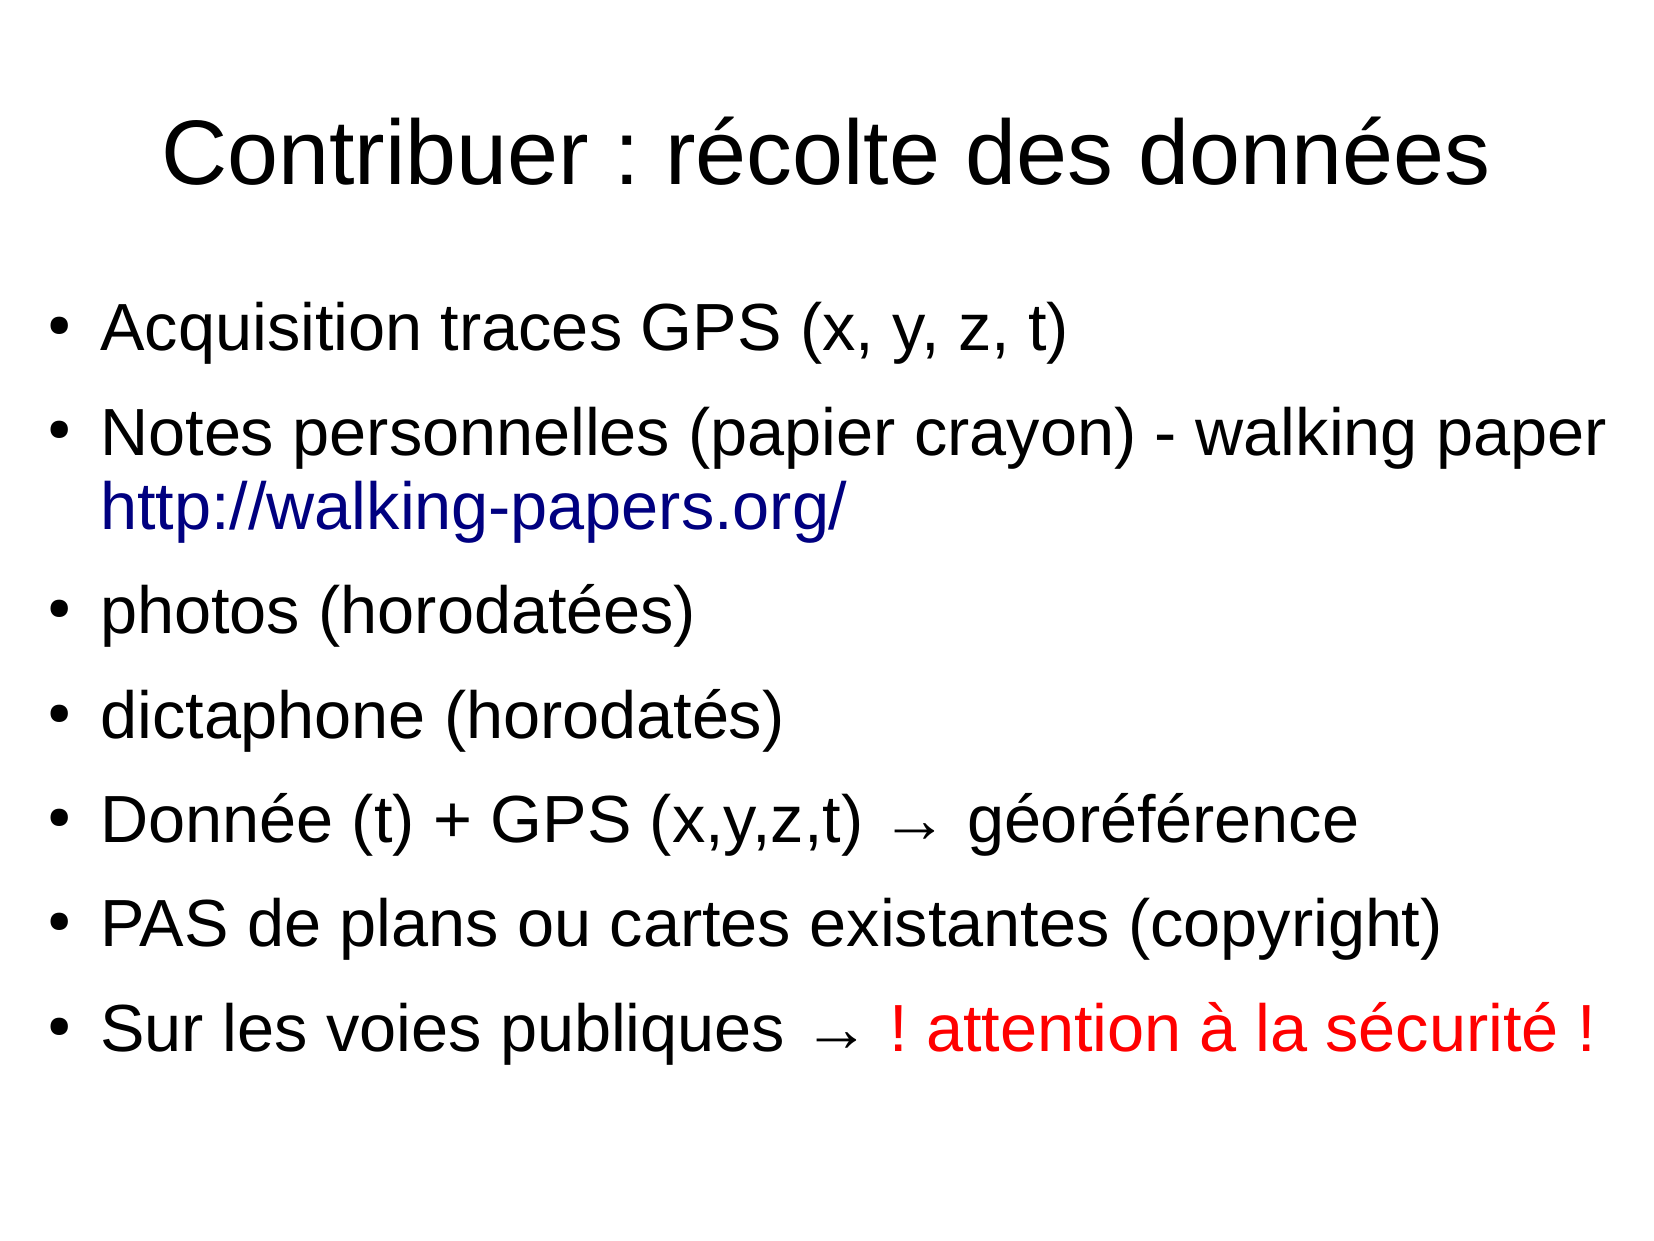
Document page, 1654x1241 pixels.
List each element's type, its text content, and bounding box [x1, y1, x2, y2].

list Acquisition traces GPS (x, y, z, t) Notes personnelles (papier crayon) - walking paper http://walking-papers.org/ photos (horodatées) dictaphone (horodatés) Donnée (t) + GPS (x,y,z,t) → géoréférence PAS de plans ou cartes existantes (copyright) Sur les voies publiques → ! attention à la sécurité ! [29, 290, 1625, 1109]
title Contribuer : récolte des données [82, 56, 1571, 250]
